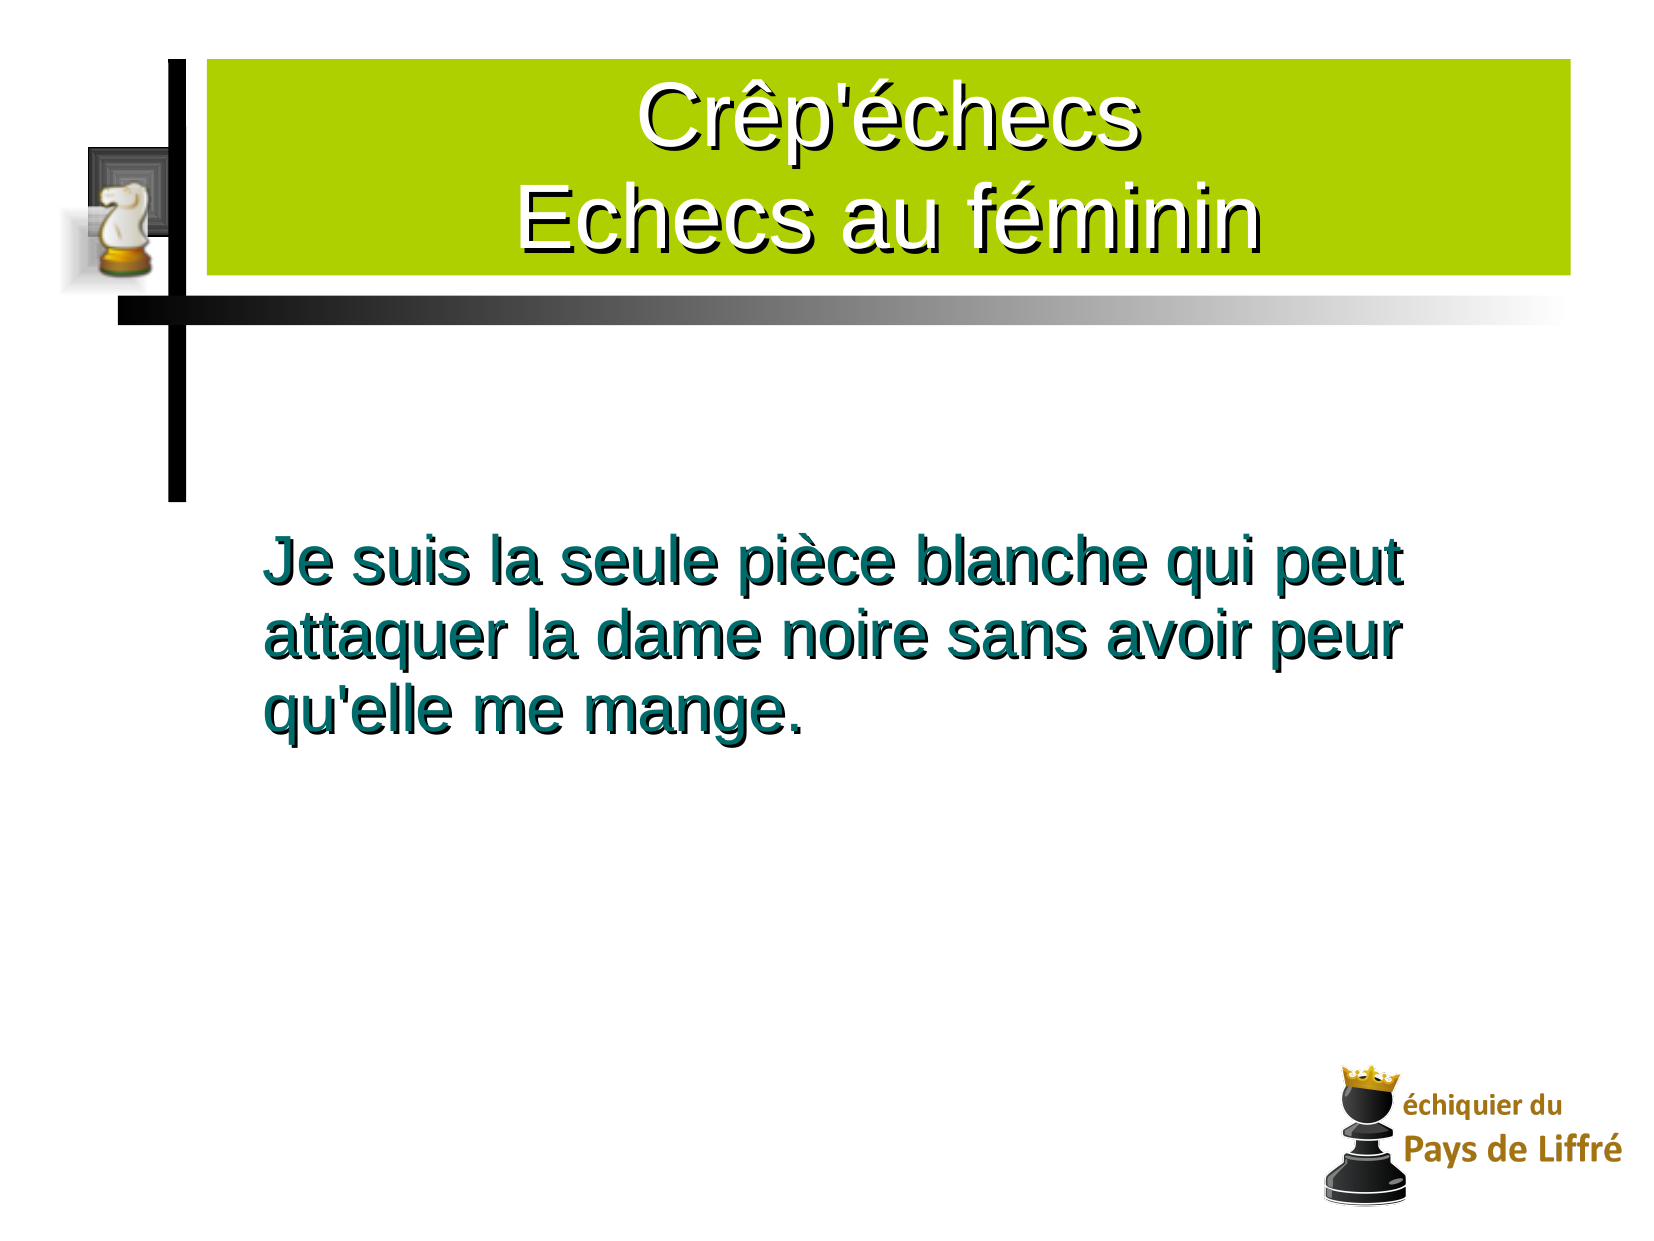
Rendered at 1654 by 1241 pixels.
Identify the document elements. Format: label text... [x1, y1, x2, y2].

title Crêp'échecs Echecs au féminin [206, 59, 1571, 276]
picture [72, 177, 168, 282]
list Je suis la seule pièce blanche qui peut attaquer la dame noire sans avoir peur qu'elle me mange. [206, 354, 1565, 1077]
picture [1323, 1060, 1624, 1211]
